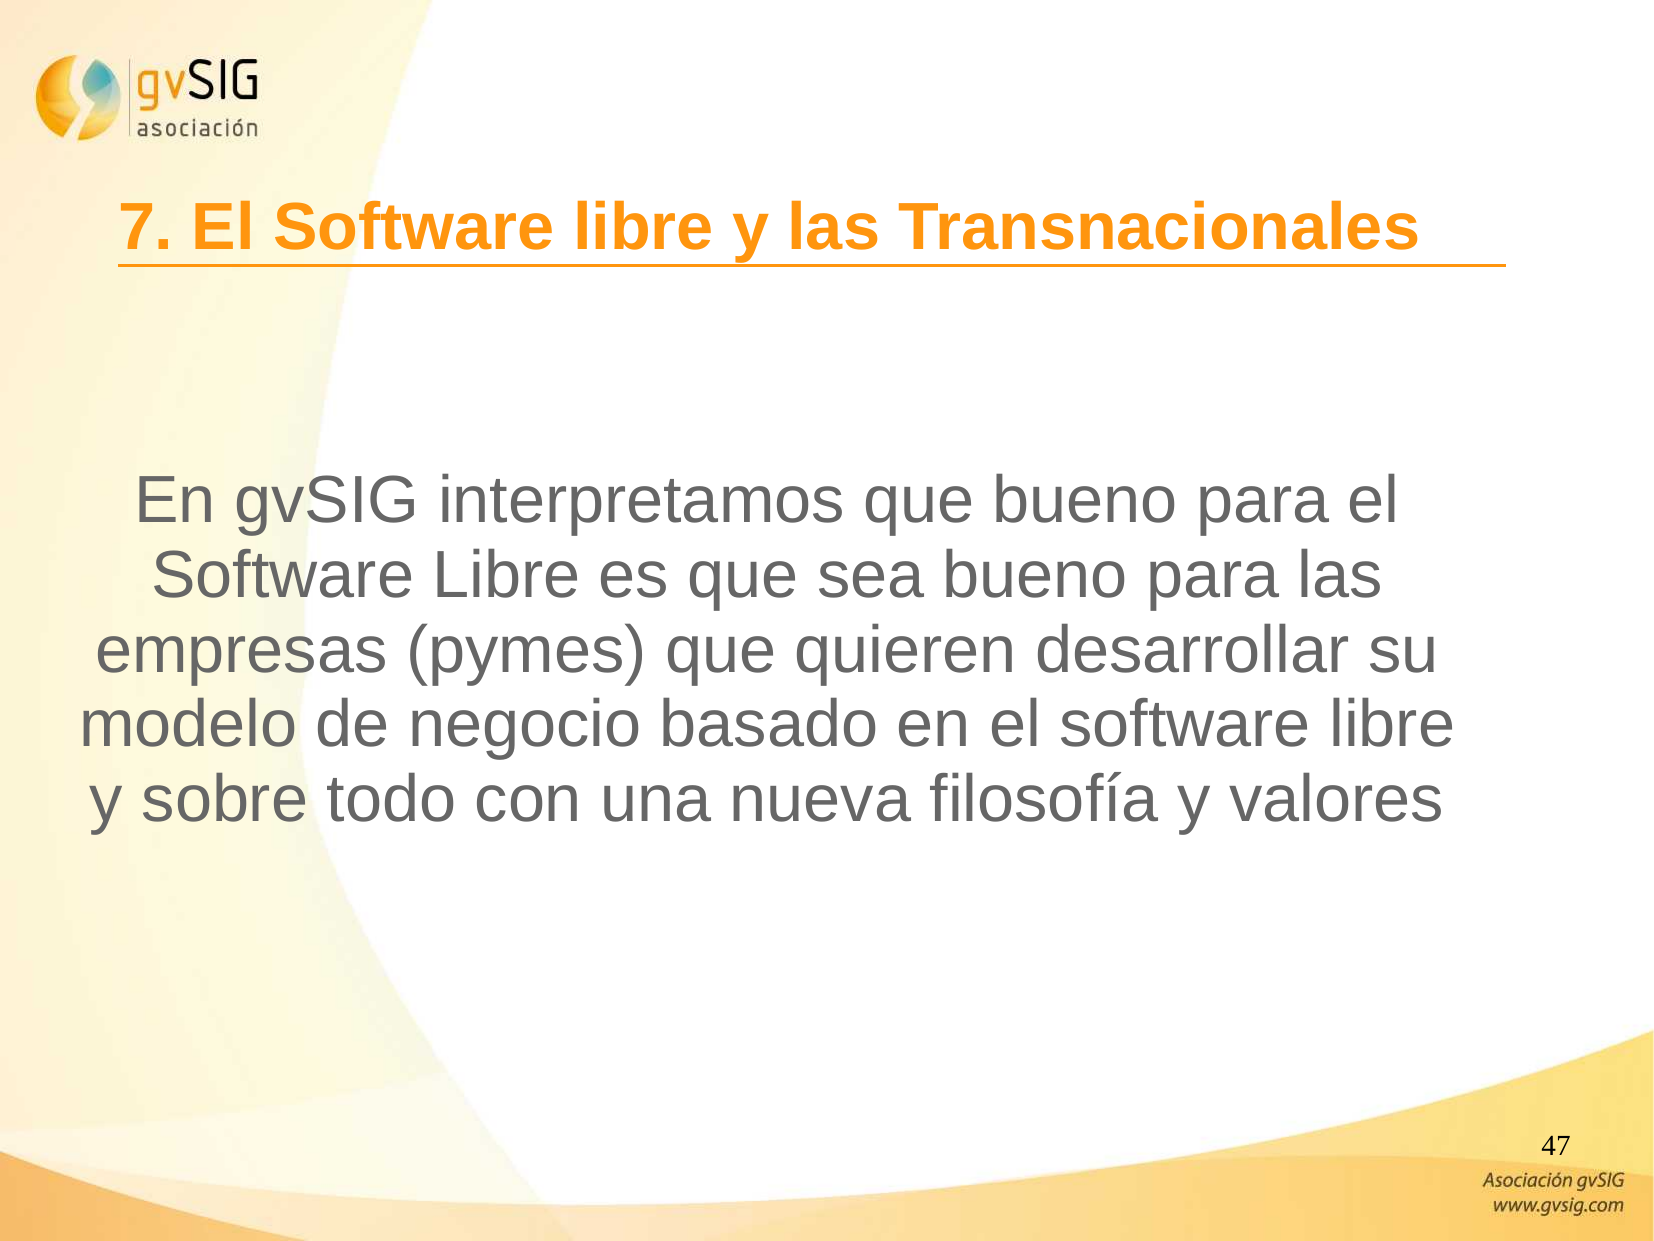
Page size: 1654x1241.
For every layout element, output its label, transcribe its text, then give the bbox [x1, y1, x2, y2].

picture [0, 0, 1654, 1241]
title 7. El Software libre y las Transnacionales [118, 177, 1607, 276]
text_box En gvSIG interpretamos que bueno para el Software Libre es que sea bueno para las empresas (pymes) que quieren desarrollar su modelo de negocio basado en el software libre y sobre todo con una nueva filosofía y valores [59, 454, 1477, 886]
